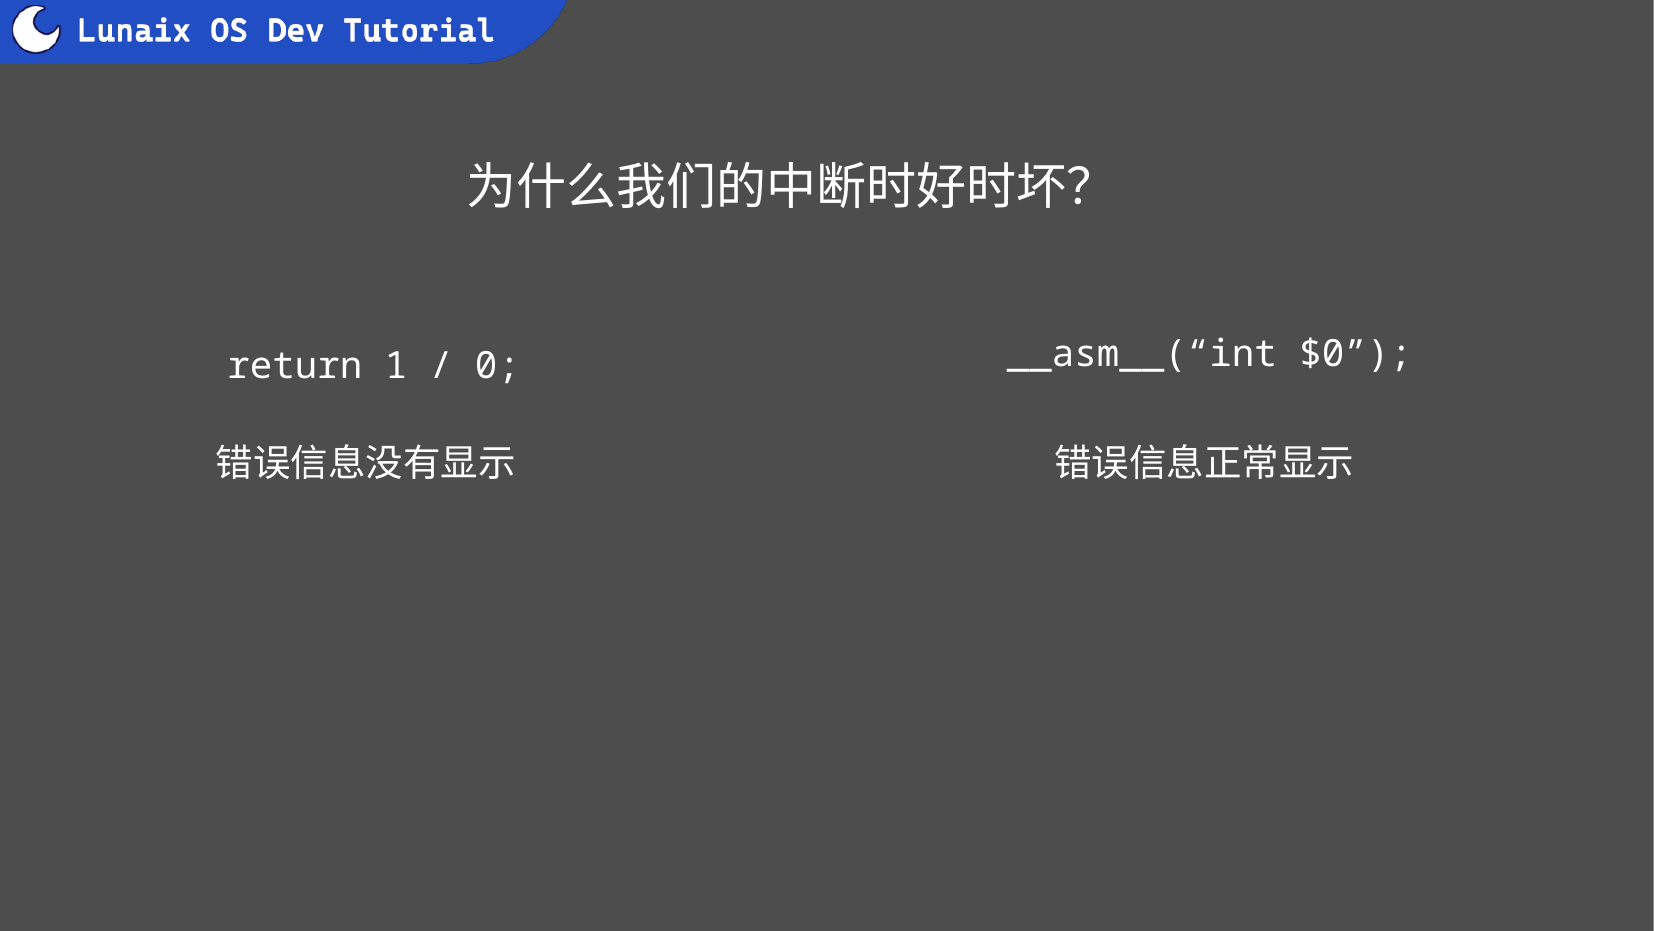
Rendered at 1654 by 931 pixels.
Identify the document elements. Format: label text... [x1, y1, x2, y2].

text_box __asm__(“int $0”); [992, 319, 1441, 378]
picture [0, 0, 1654, 931]
text_box return 1 / 0; [212, 330, 556, 390]
text_box 错误信息正常显示 [1039, 425, 1406, 508]
text_box 错误信息没有显示 [200, 425, 567, 508]
title 为什么我们的中断时好时坏？ [248, 141, 1335, 225]
